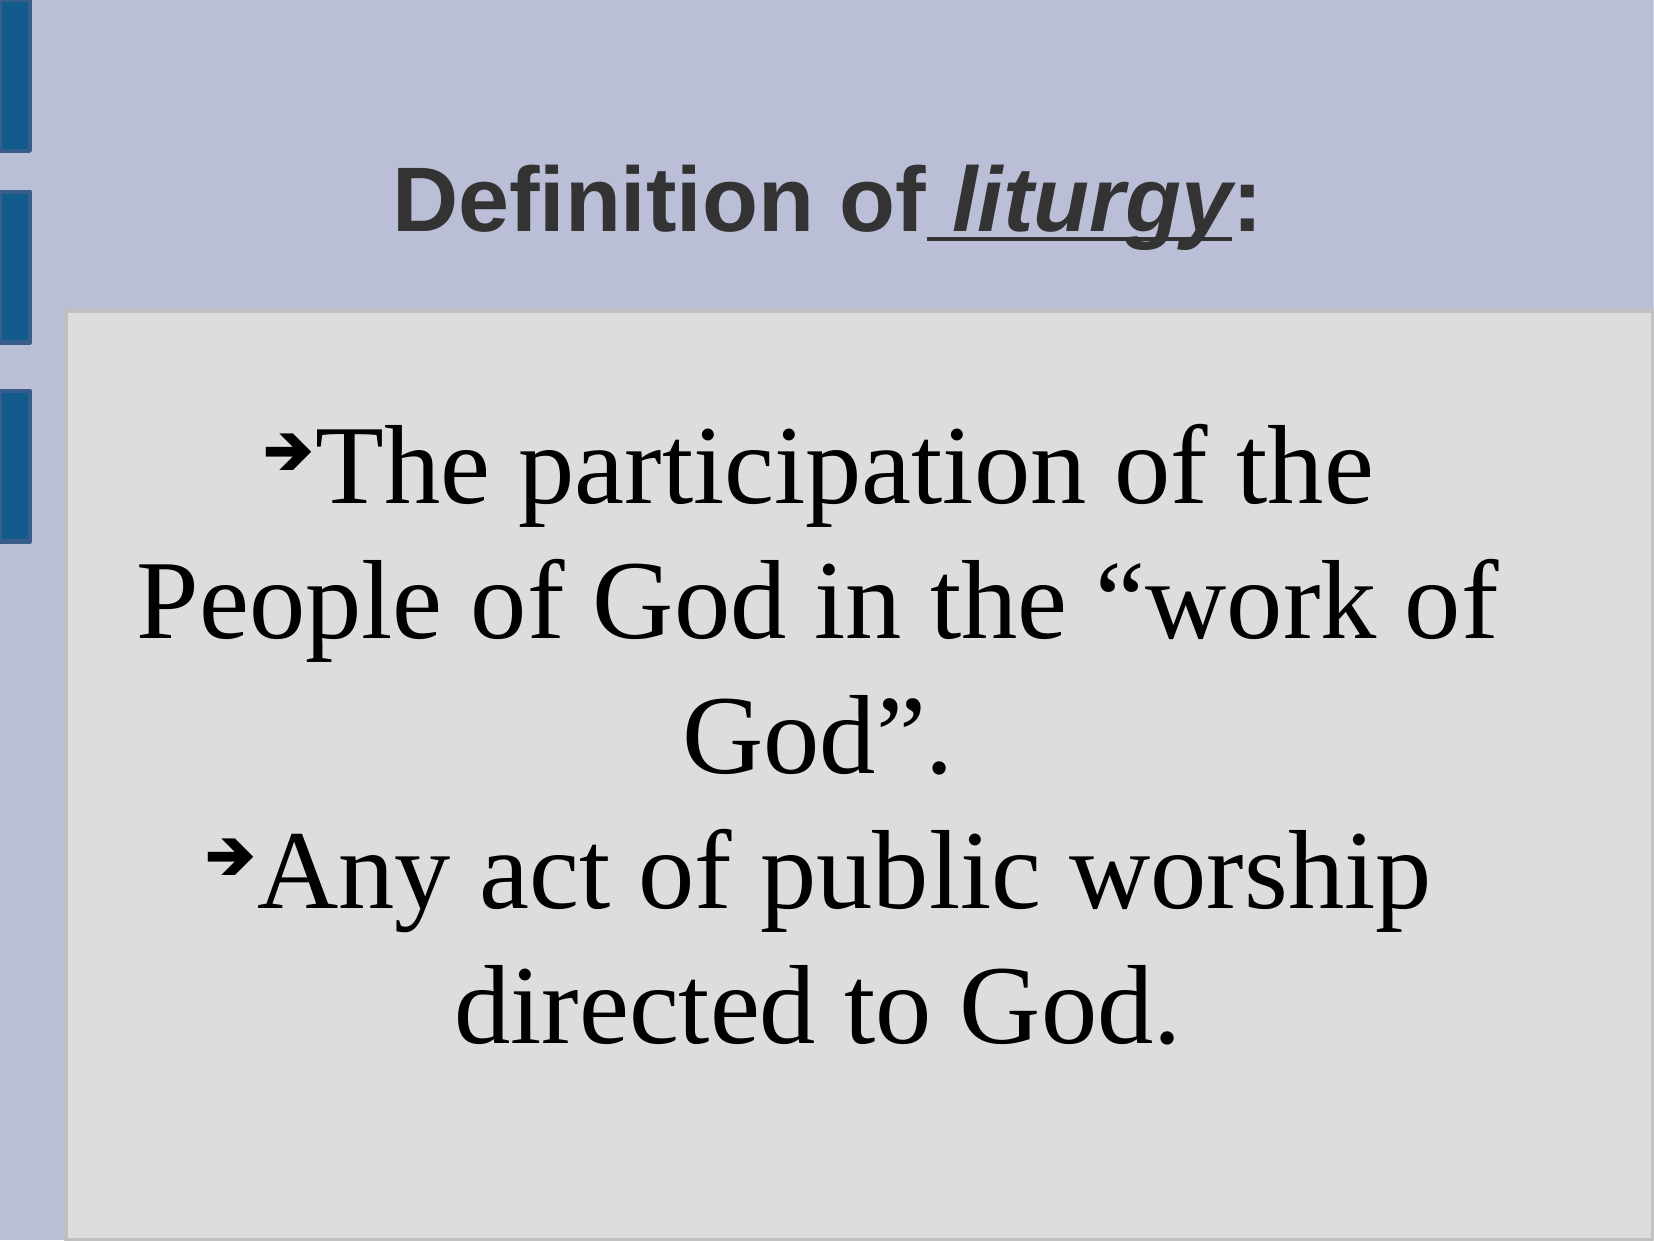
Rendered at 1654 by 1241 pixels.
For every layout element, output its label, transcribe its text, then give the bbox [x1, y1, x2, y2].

subtitle The participation of the People of God in the “work of God”. Any act of public worship directed to God. [112, 337, 1525, 1119]
title Definition of liturgy: [121, 91, 1534, 299]
